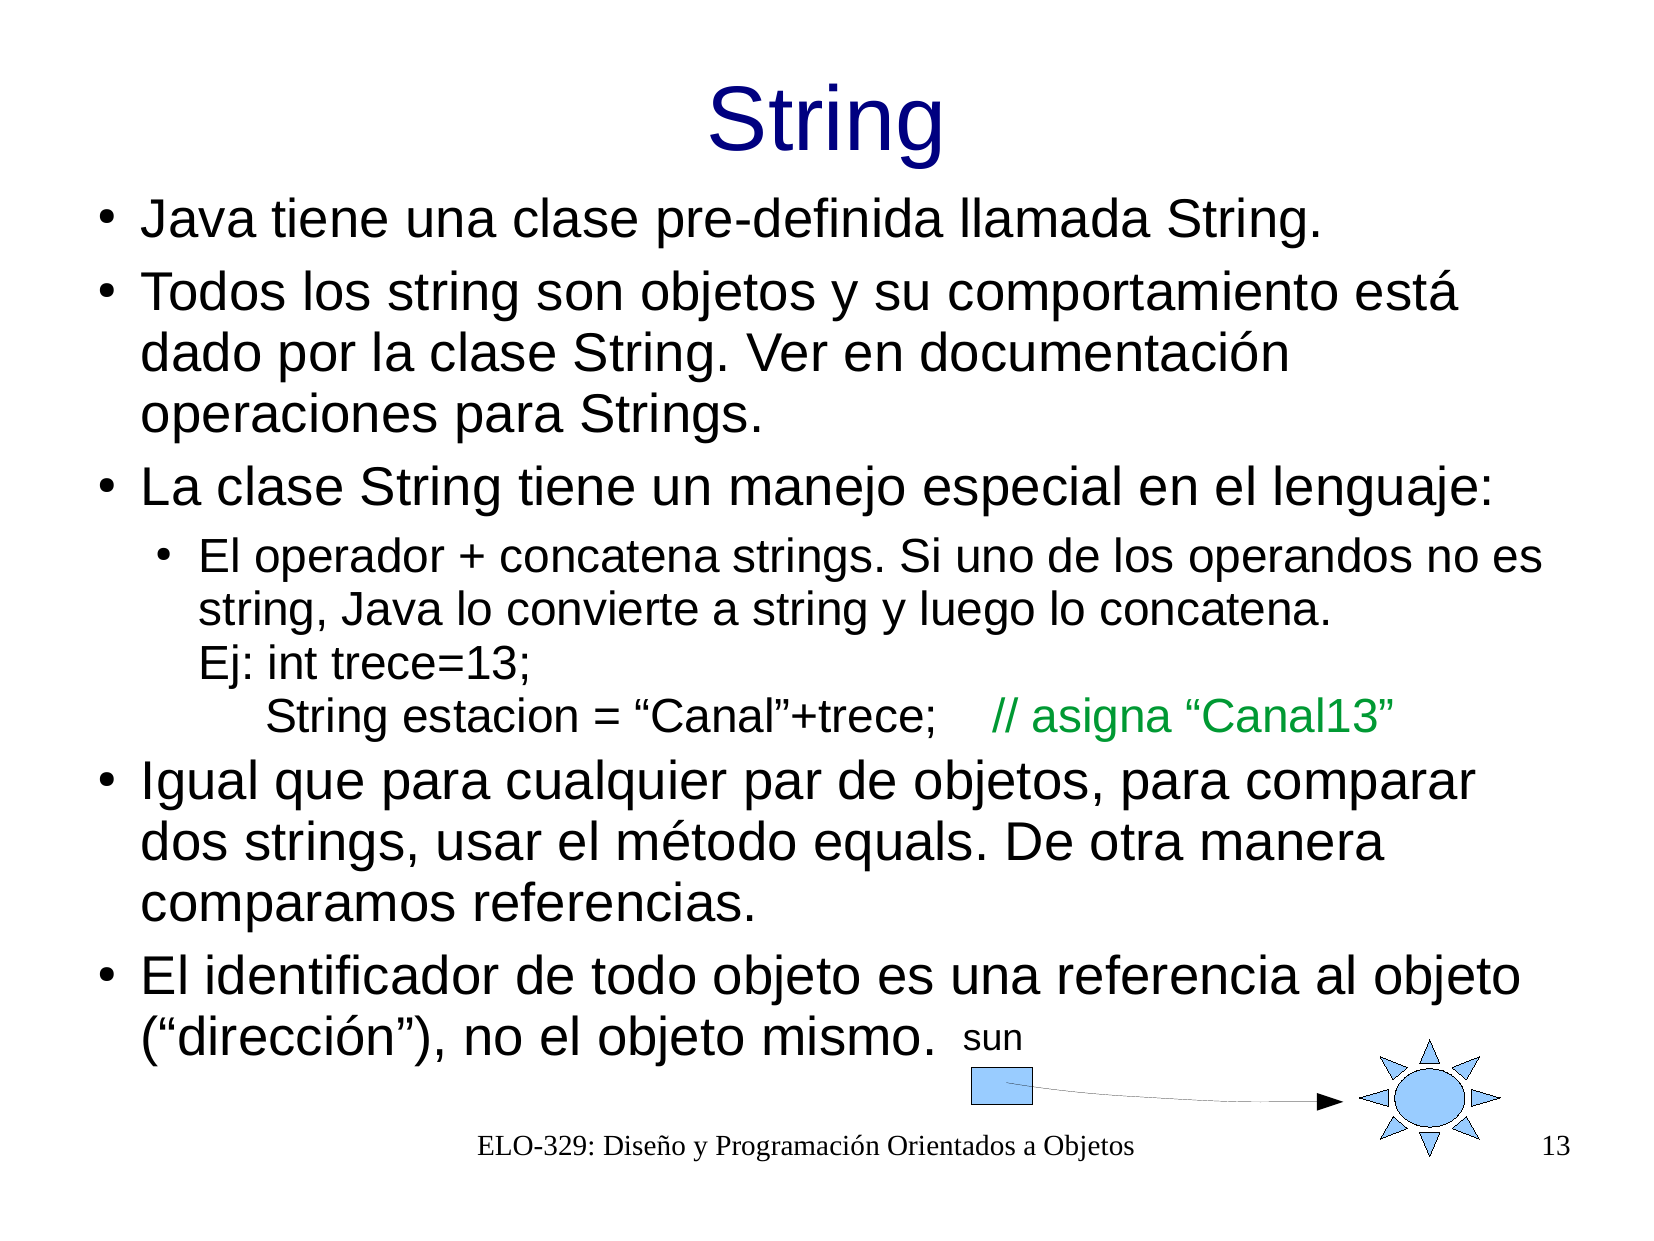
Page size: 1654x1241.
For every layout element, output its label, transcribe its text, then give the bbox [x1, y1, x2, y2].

text_box [1380, 1116, 1408, 1140]
text_box [971, 1067, 1033, 1105]
text_box [1419, 1132, 1440, 1157]
text_box sun [948, 1009, 1057, 1071]
text_box [1471, 1089, 1501, 1107]
text_box [1452, 1056, 1480, 1080]
text_box [1380, 1056, 1408, 1080]
list Java tiene una clase pre-definida llamada String. Todos los string son objetos y su comportamiento está dado por la clase String. Ver en documentación operaciones para Strings. La clase String tiene un manejo especial en el lenguaje: El operador + concatena strings. Si uno de los operandos no es string, Java lo convierte a string y luego lo concatena. Ej: int trece=13; String estacion = “Canal”+trece; // asigna “Canal13” Igual que para cualquier par de objetos, para comparar dos strings, usar el método equals. De otra manera comparamos referencias. El identificador de todo objeto es una referencia al objeto (“dirección”), no el objeto mismo. [82, 187, 1571, 1088]
text_box [1394, 1068, 1465, 1128]
text_box [1452, 1116, 1480, 1140]
text_box [1419, 1039, 1440, 1064]
text_box [1359, 1089, 1389, 1107]
title String [82, 49, 1571, 187]
